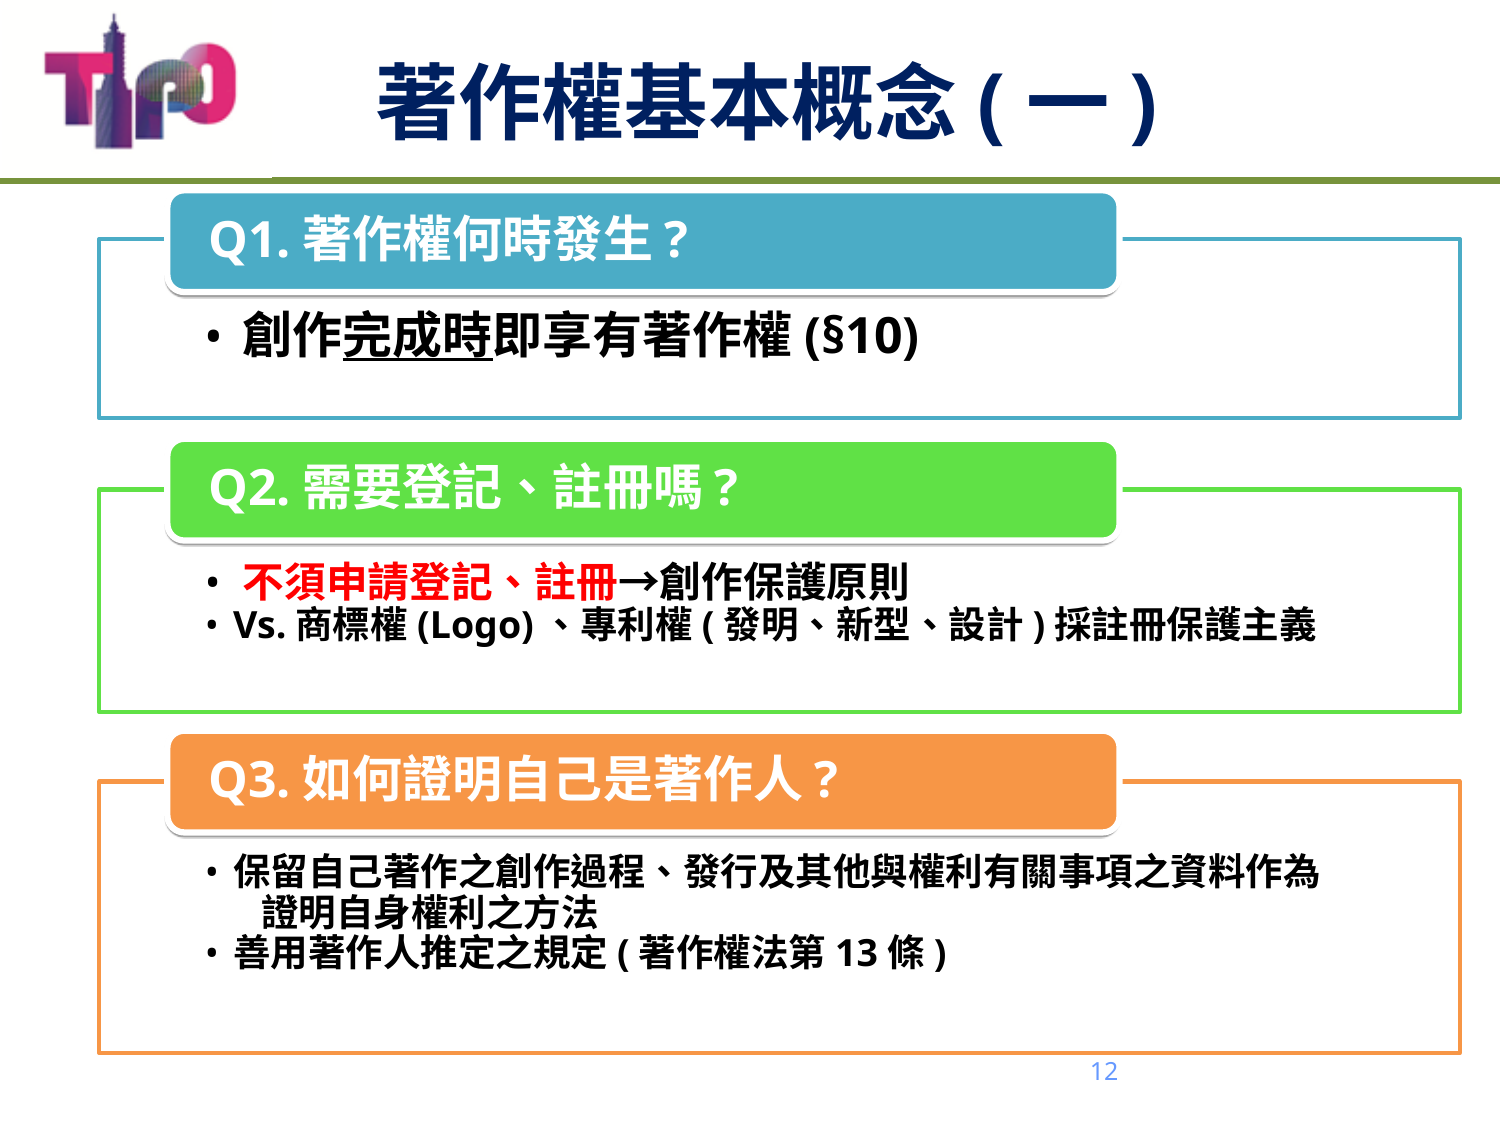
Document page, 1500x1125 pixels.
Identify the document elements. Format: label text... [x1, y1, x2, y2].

text_box Q2.需要登記、註冊嗎? [167, 438, 1120, 541]
text_box Q1.著作權何時發生? [167, 190, 1120, 293]
text_box 保留自己著作之創作過程、發行及其他與權利有關事項之資料作為證明自身權利之方法 善用著作人推定之規定(著作權法第13條) [99, 781, 1460, 1053]
text_box 12 [1074, 1053, 1426, 1103]
text_box 創作完成時即享有著作權(§10) [99, 239, 1460, 419]
text_box Q3.如何證明自己是著作人? [167, 730, 1120, 833]
text_box 著作權基本概念(一) [360, 43, 1317, 158]
text_box 不須申請登記、註冊→創作保護原則 Vs.商標權(Logo)、專利權(發明、新型、設計)採註冊保護主義 [99, 489, 1460, 713]
